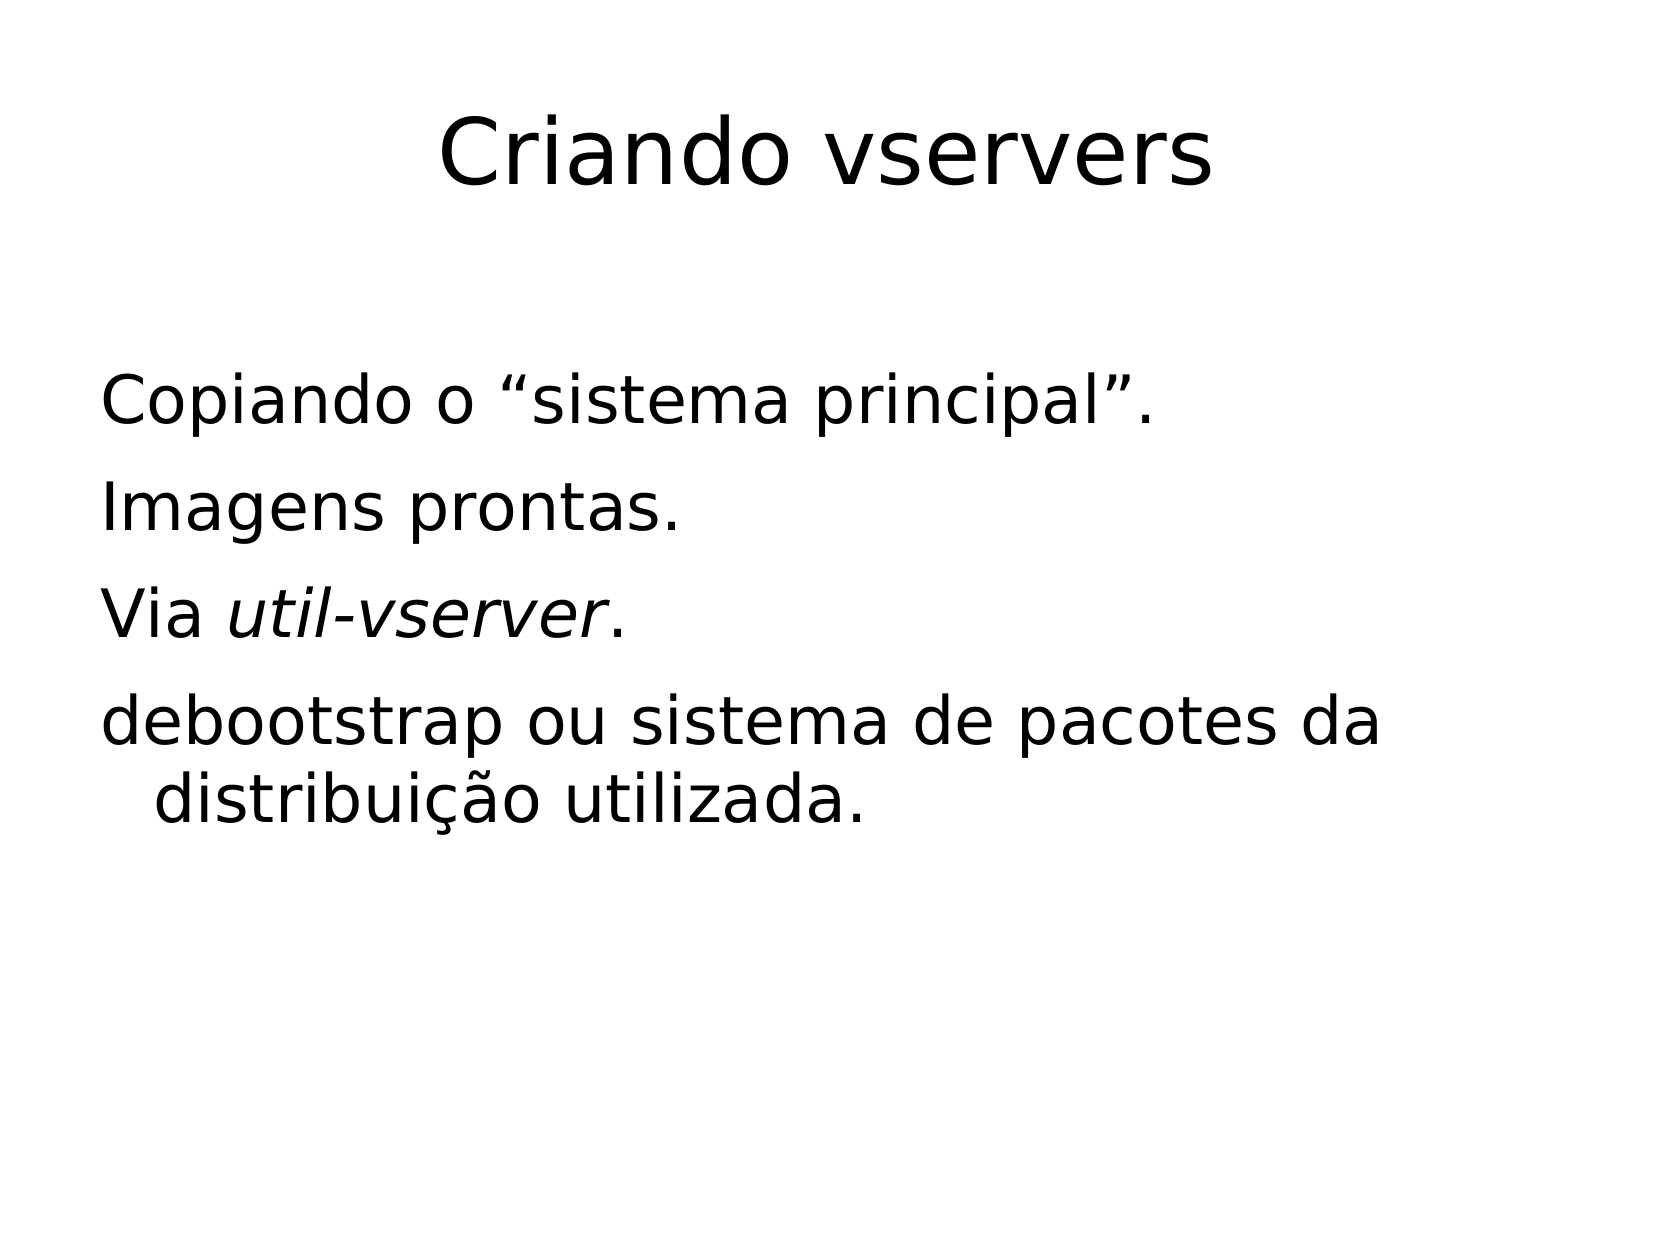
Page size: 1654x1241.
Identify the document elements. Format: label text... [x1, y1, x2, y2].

title Criando vservers [82, 49, 1571, 257]
list Copiando o “sistema principal”. Imagens prontas. Via util-vserver. debootstrap ou sistema de pacotes da distribuição utilizada. [82, 361, 1571, 869]
